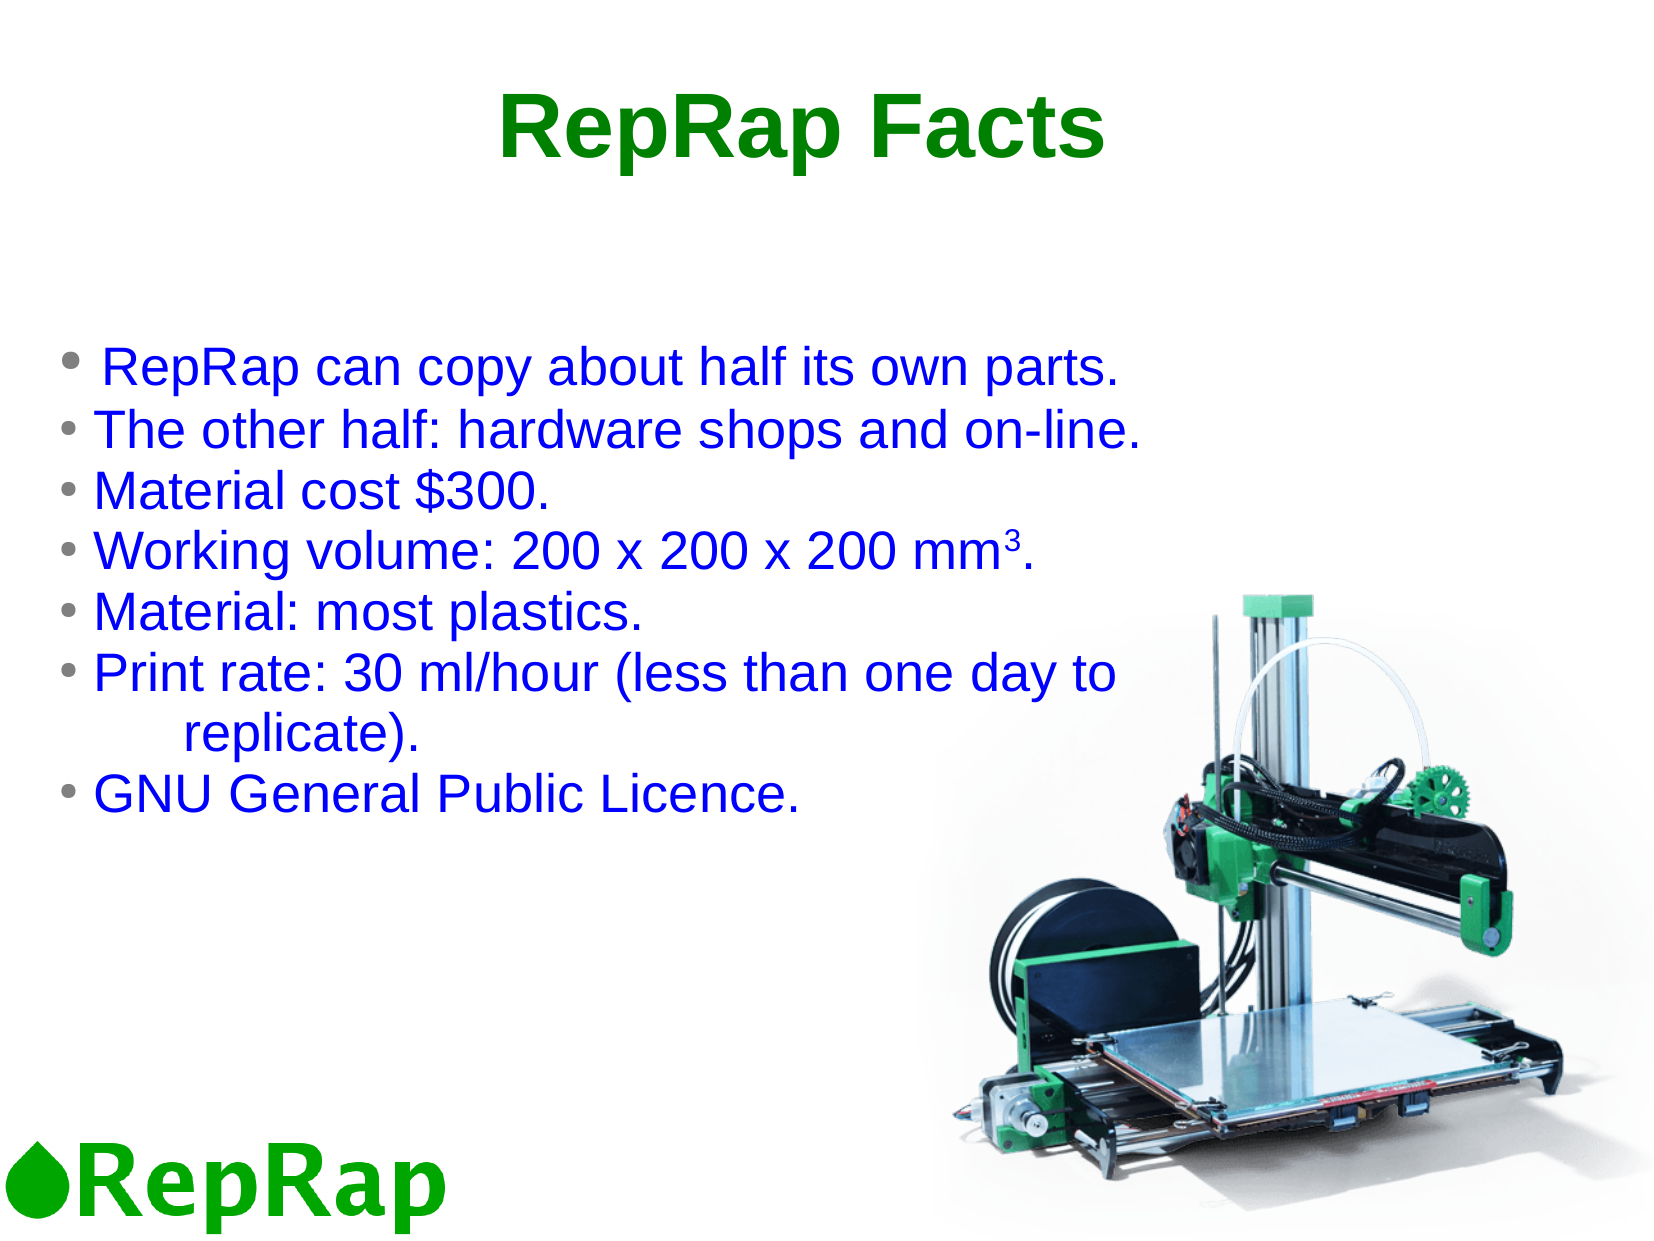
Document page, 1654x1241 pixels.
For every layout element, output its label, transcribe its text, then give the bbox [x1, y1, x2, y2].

picture [915, 531, 1654, 1241]
picture [0, 1137, 451, 1240]
title RepRap Facts [59, 29, 1548, 222]
subtitle RepRap can copy about half its own parts. The other half: hardware shops and on-line. Material cost $300. Working volume: 200 x 200 x 200 mm3. Material: most plastics. Print rate: 30 ml/hour (less than one day to replicate). GNU General Public Licence. [59, 293, 1182, 916]
